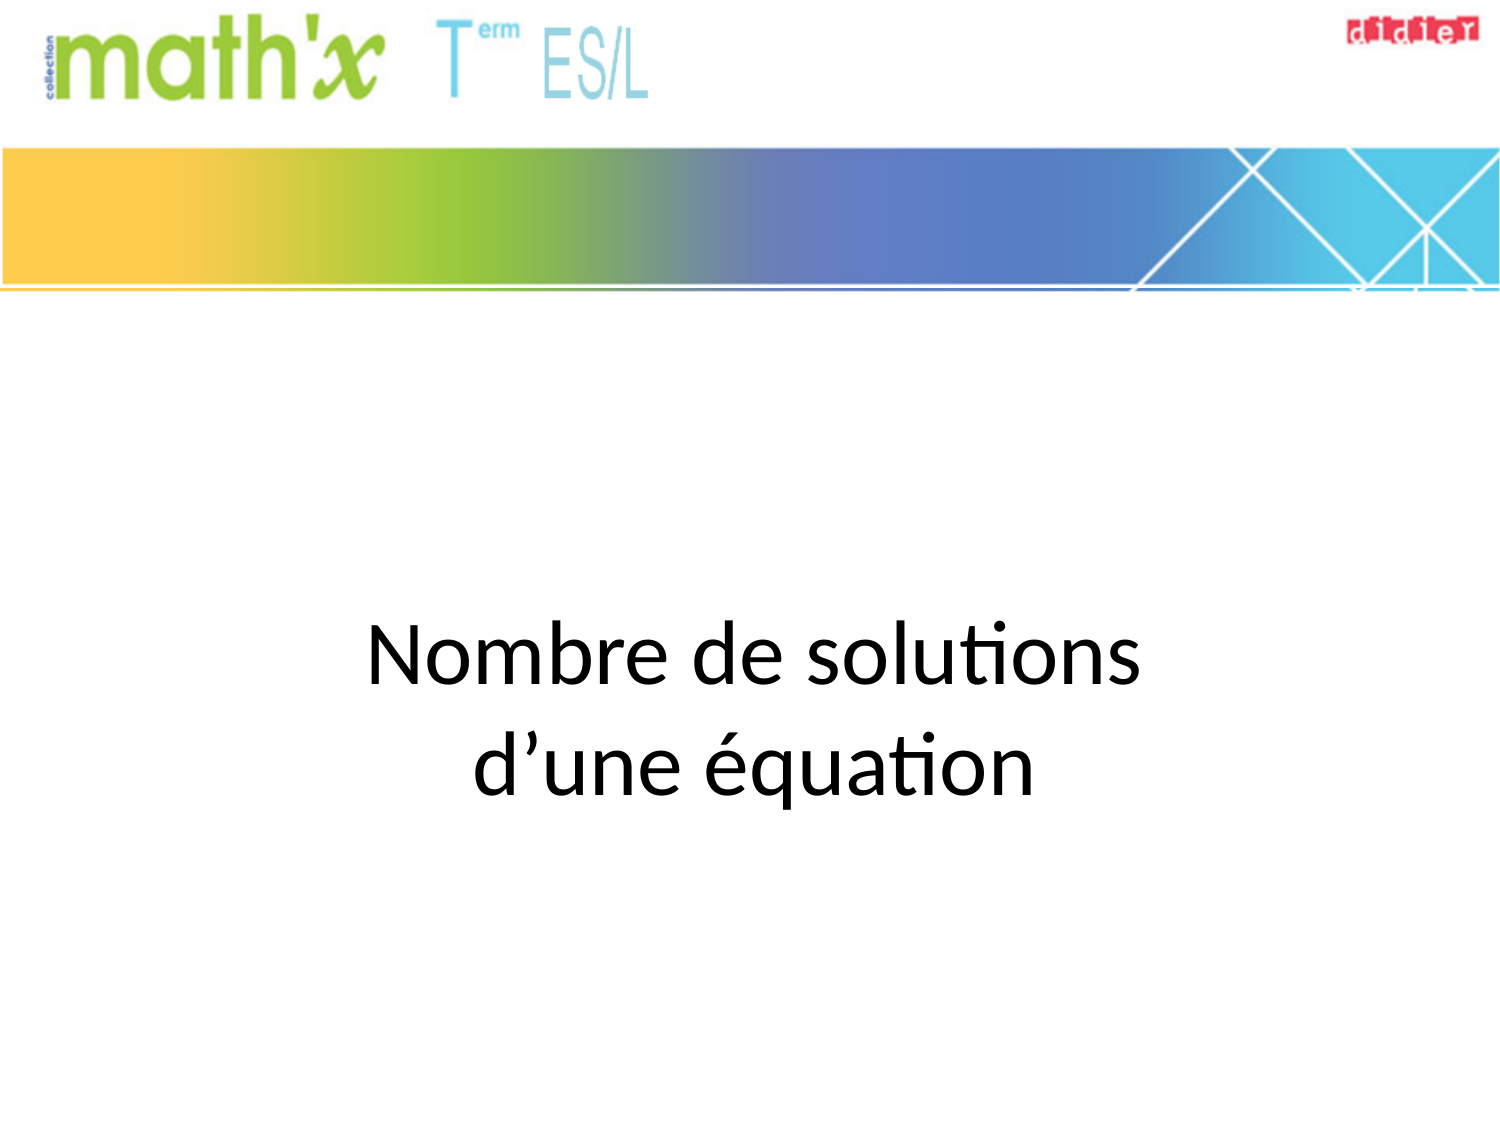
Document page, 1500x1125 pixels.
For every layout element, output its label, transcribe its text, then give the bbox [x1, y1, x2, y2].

picture [0, 0, 1500, 288]
title Nombre de solutions d’une équation [117, 585, 1393, 821]
